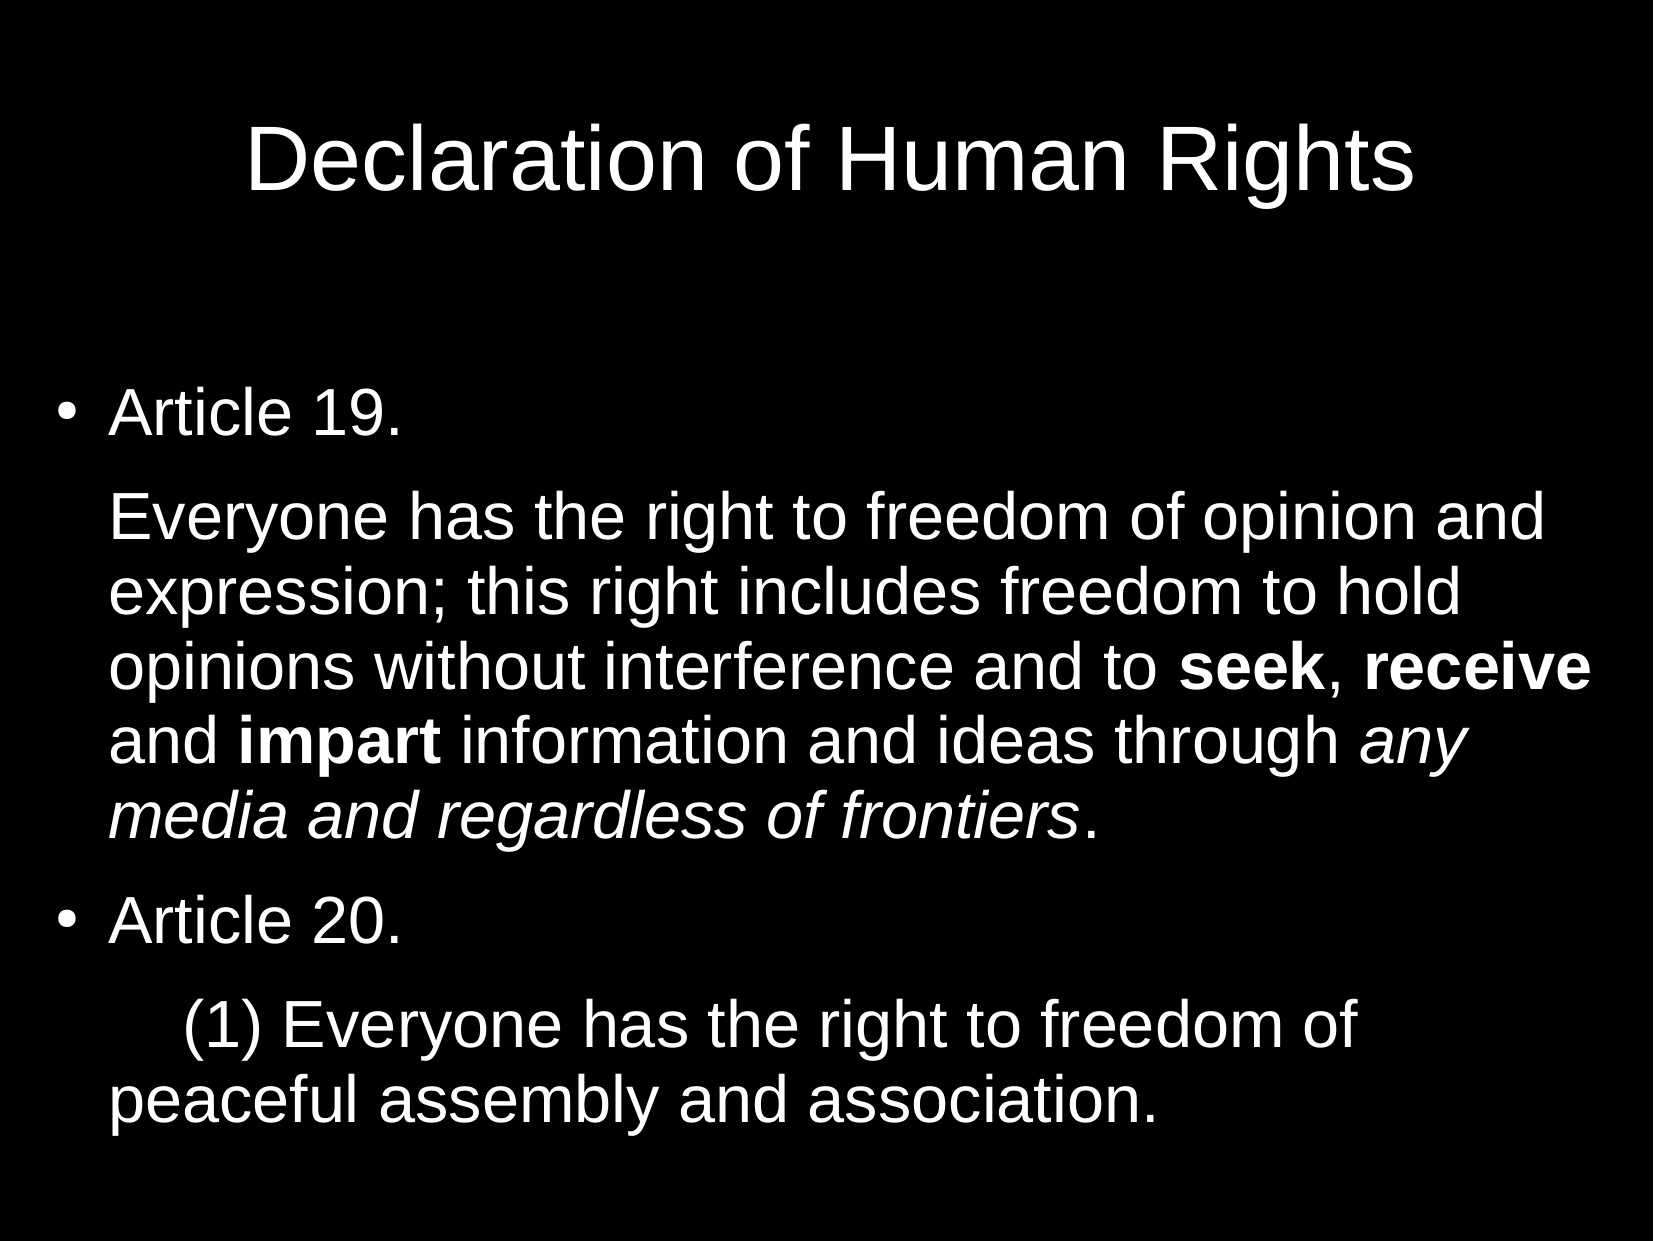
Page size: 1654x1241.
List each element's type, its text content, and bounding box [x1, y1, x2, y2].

title Declaration of Human Rights [87, 55, 1576, 263]
list Article 19. Everyone has the right to freedom of opinion and expression; this right includes freedom to hold opinions without interference and to seek, receive and impart information and ideas through any media and regardless of frontiers. Article 20. (1) Everyone has the right to freedom of peaceful assembly and association. [37, 375, 1616, 1137]
